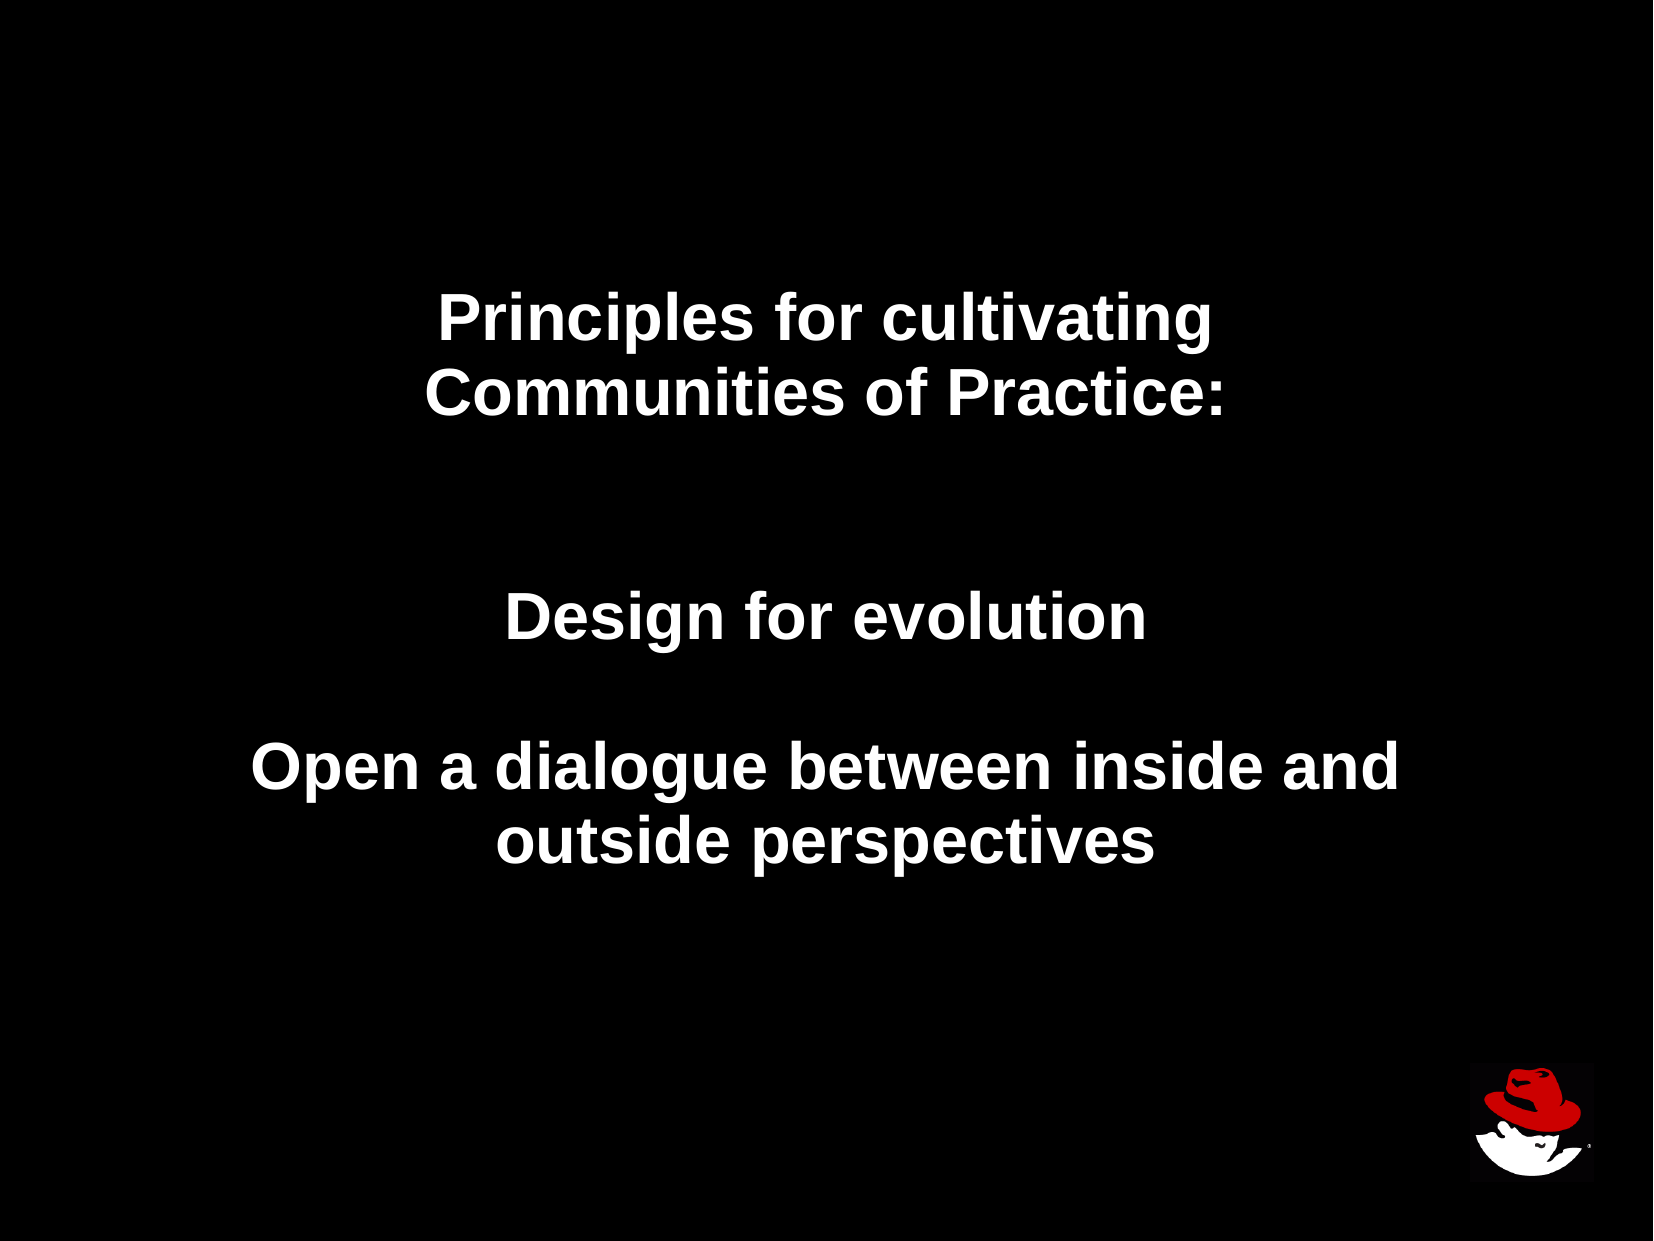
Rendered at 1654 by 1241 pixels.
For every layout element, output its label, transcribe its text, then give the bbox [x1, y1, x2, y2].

subtitle Principles for cultivating Communities of Practice: Design for evolution Open a dialogue between inside and outside perspectives [82, 49, 1571, 1109]
picture [1470, 1063, 1594, 1182]
